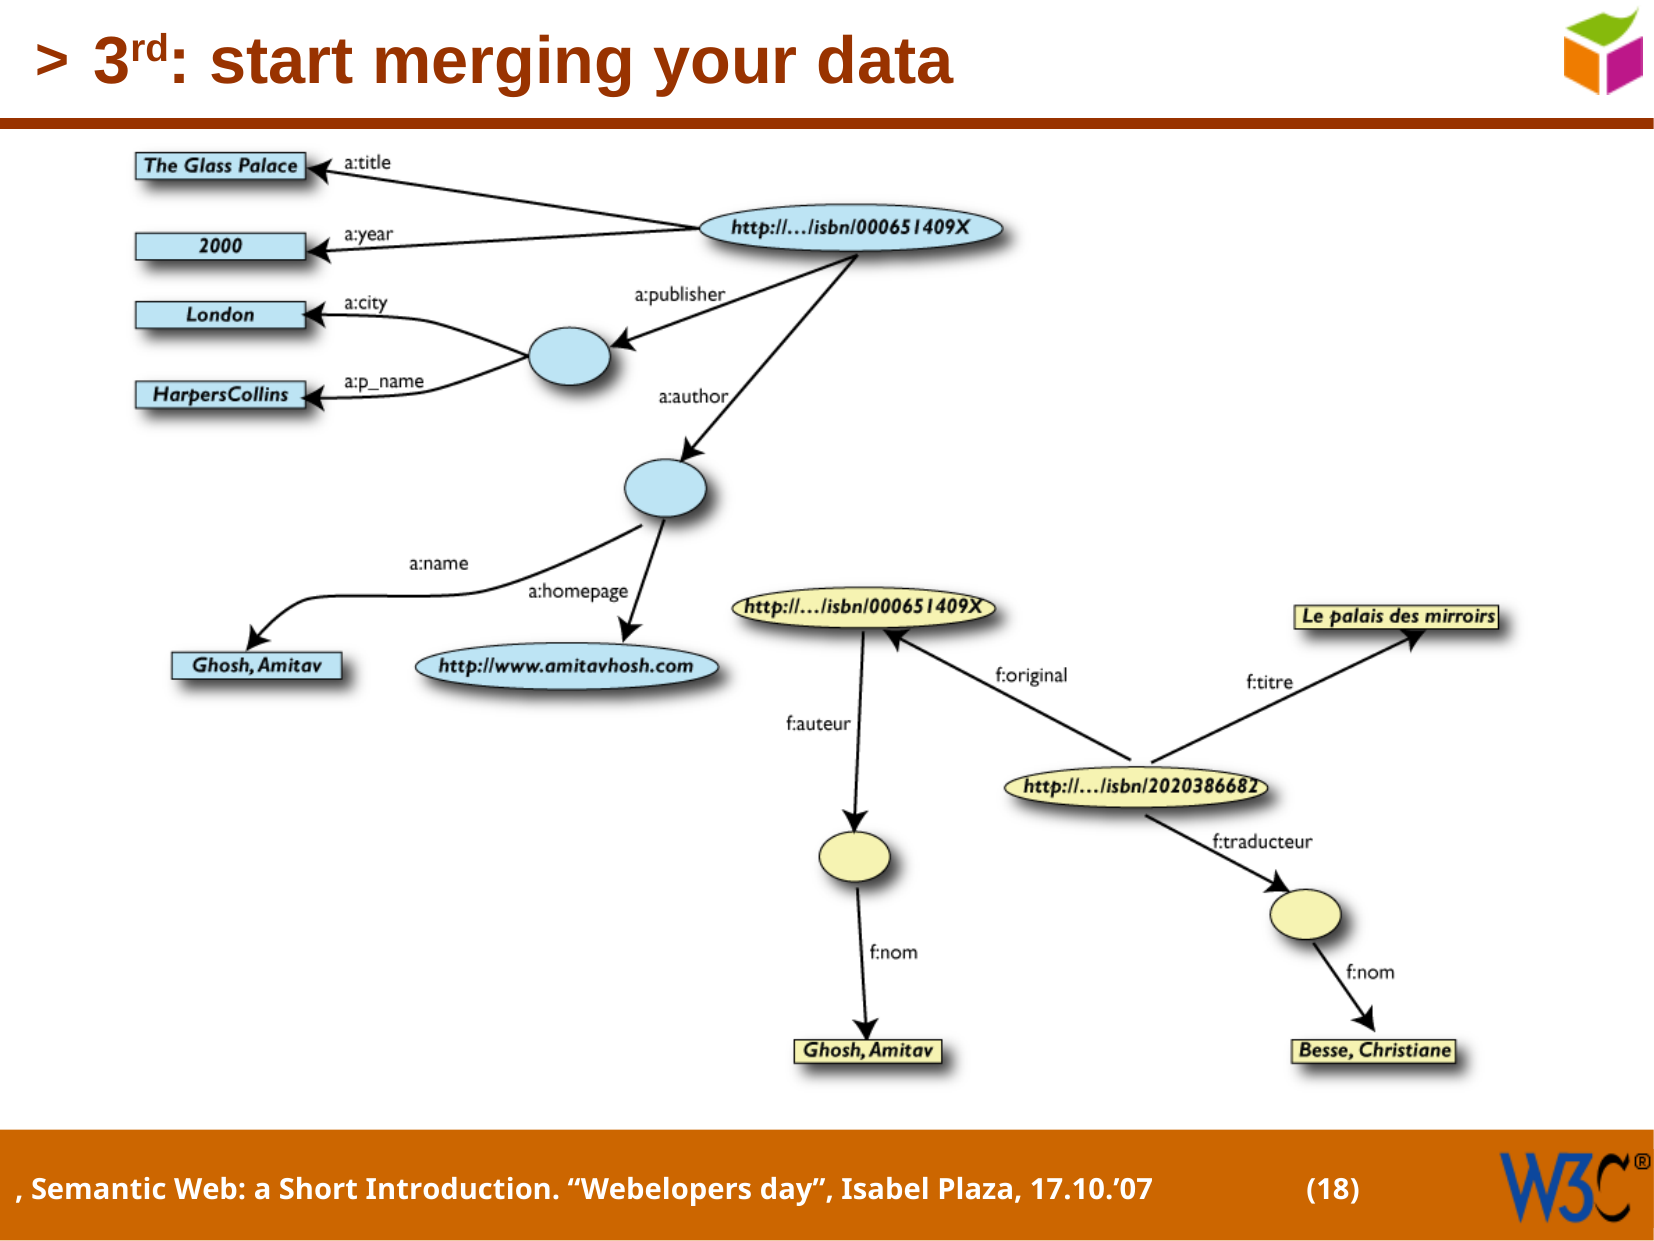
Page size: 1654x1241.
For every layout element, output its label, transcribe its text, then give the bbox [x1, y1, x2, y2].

picture [1564, 5, 1643, 95]
picture [1495, 1149, 1654, 1228]
picture [123, 141, 1530, 1096]
title 3rd: start merging your data [93, 7, 1493, 111]
